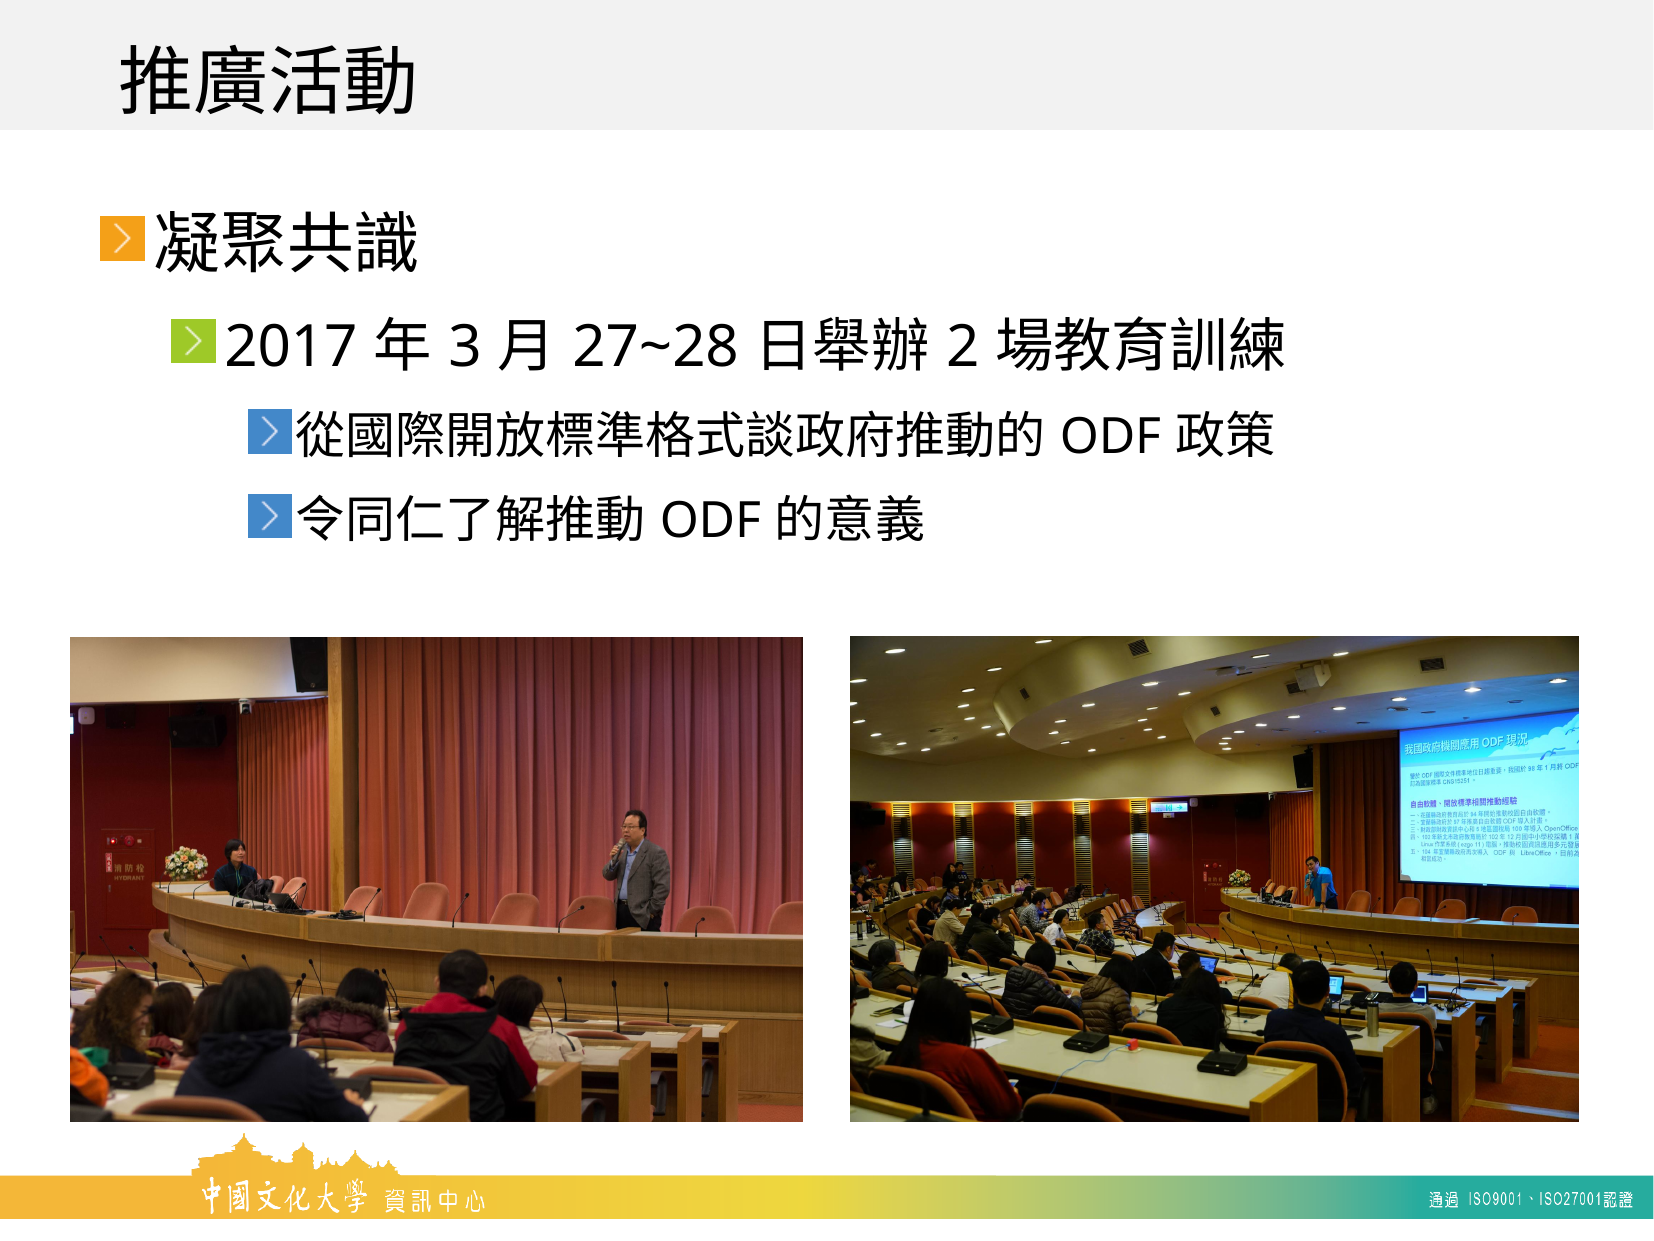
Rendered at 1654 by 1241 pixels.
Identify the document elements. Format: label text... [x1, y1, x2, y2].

picture [70, 637, 803, 1123]
list 凝聚共識 2017年3月27~28日舉辦2場教育訓練 從國際開放標準格式談政府推動的ODF政策 令同仁了解推動ODF的意義 [82, 190, 1571, 1028]
picture [0, 1133, 1654, 1219]
title 推廣活動 [118, 0, 1571, 166]
picture [850, 636, 1579, 1123]
